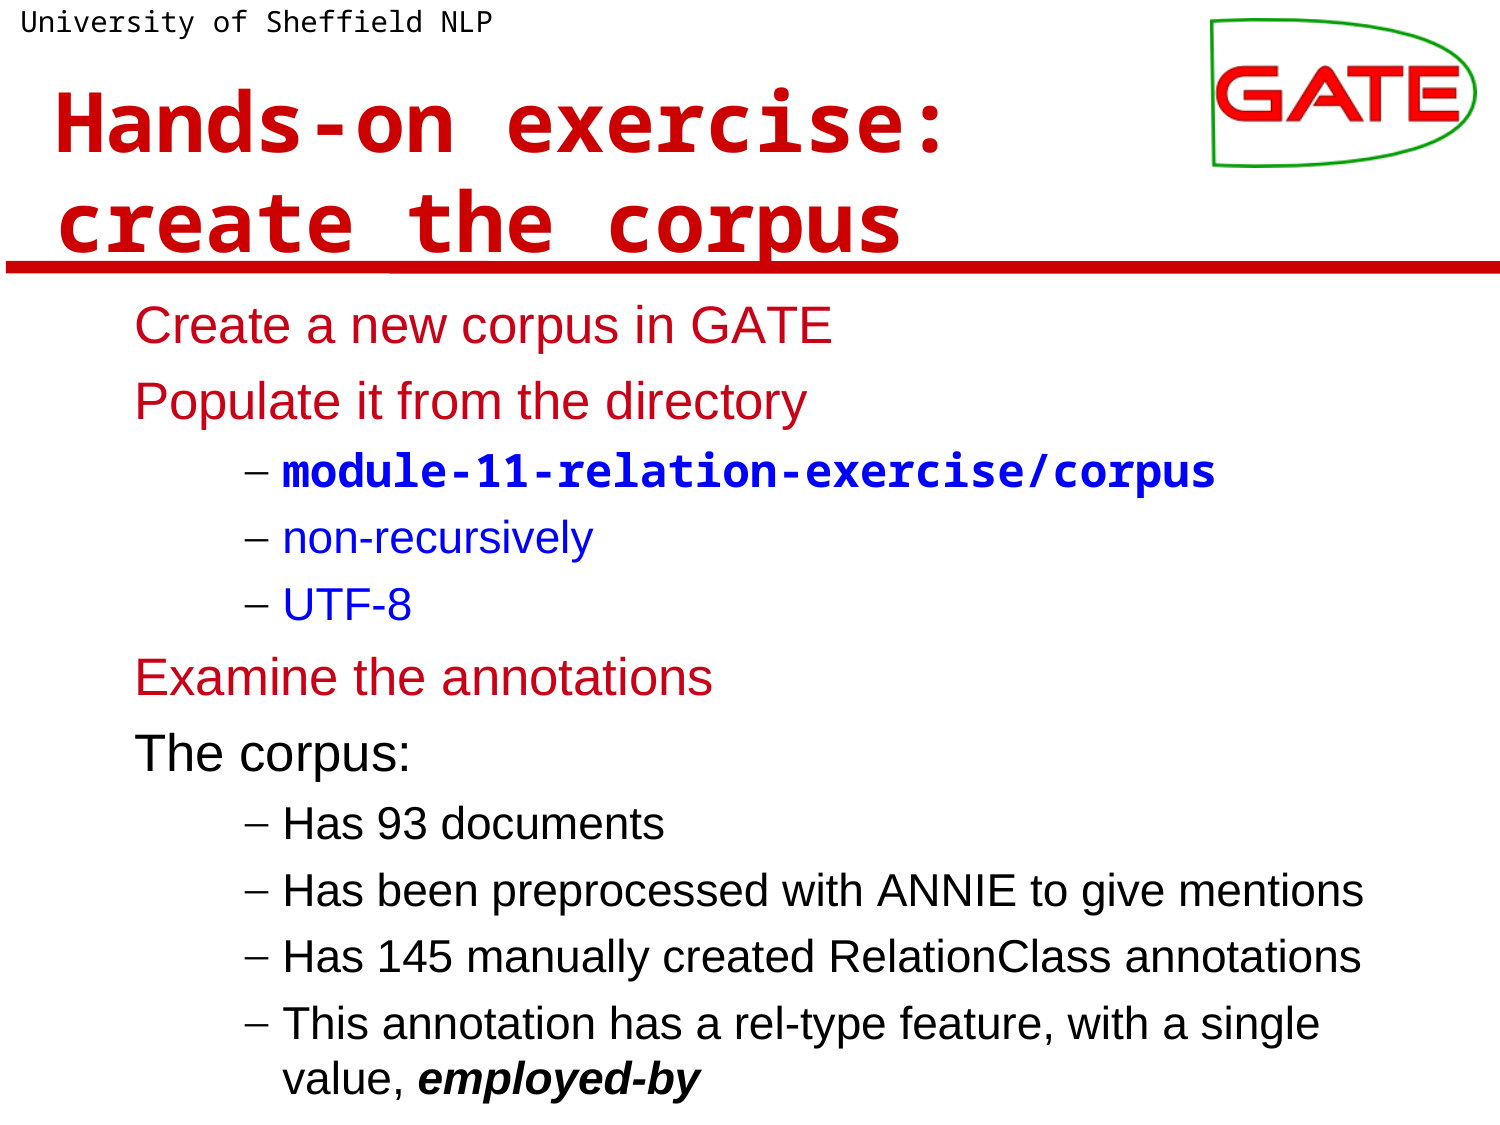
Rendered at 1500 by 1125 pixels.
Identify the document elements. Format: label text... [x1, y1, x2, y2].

title Hands-on exercise: create the corpus [41, 30, 1391, 277]
list Create a new corpus in GATE Populate it from the directory module-11-relation-exercise/corpus non-recursively UTF-8 Examine the annotations The corpus: Has 93 documents Has been preprocessed with ANNIE to give mentions Has 145 manually created RelationClass annotations This annotation has a rel-type feature, with a single value, employed-by [75, 282, 1425, 1113]
picture [1210, 18, 1477, 168]
